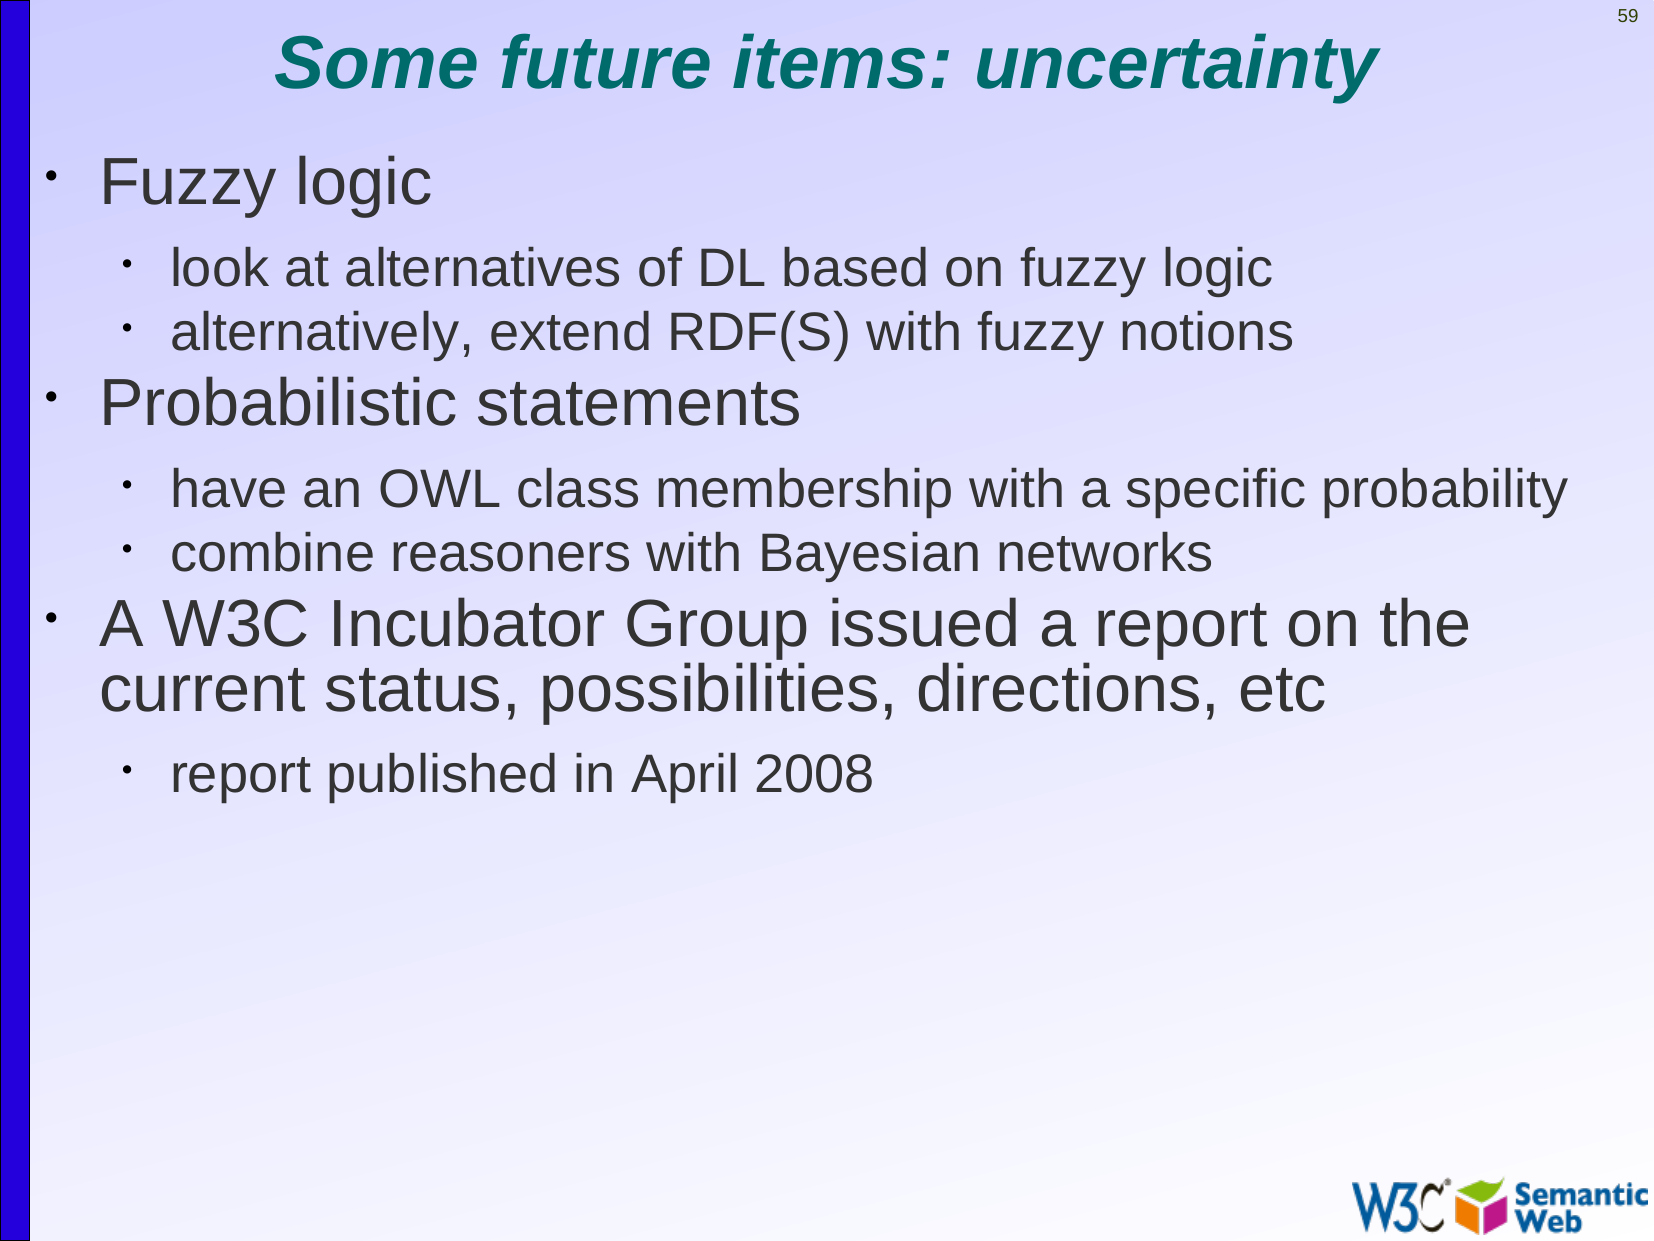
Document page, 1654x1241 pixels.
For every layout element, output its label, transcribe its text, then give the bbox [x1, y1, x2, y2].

list Fuzzy logic look at alternatives of DL based on fuzzy logic alternatively, extend RDF(S) with fuzzy notions Probabilistic statements have an OWL class membership with a specific probability combine reasoners with Bayesian networks A W3C Incubator Group issued a report on the current status, possibilities, directions, etc report published in April 2008 [29, 147, 1624, 1119]
picture [1352, 1175, 1648, 1235]
title Some future items: uncertainty [0, 5, 1654, 125]
